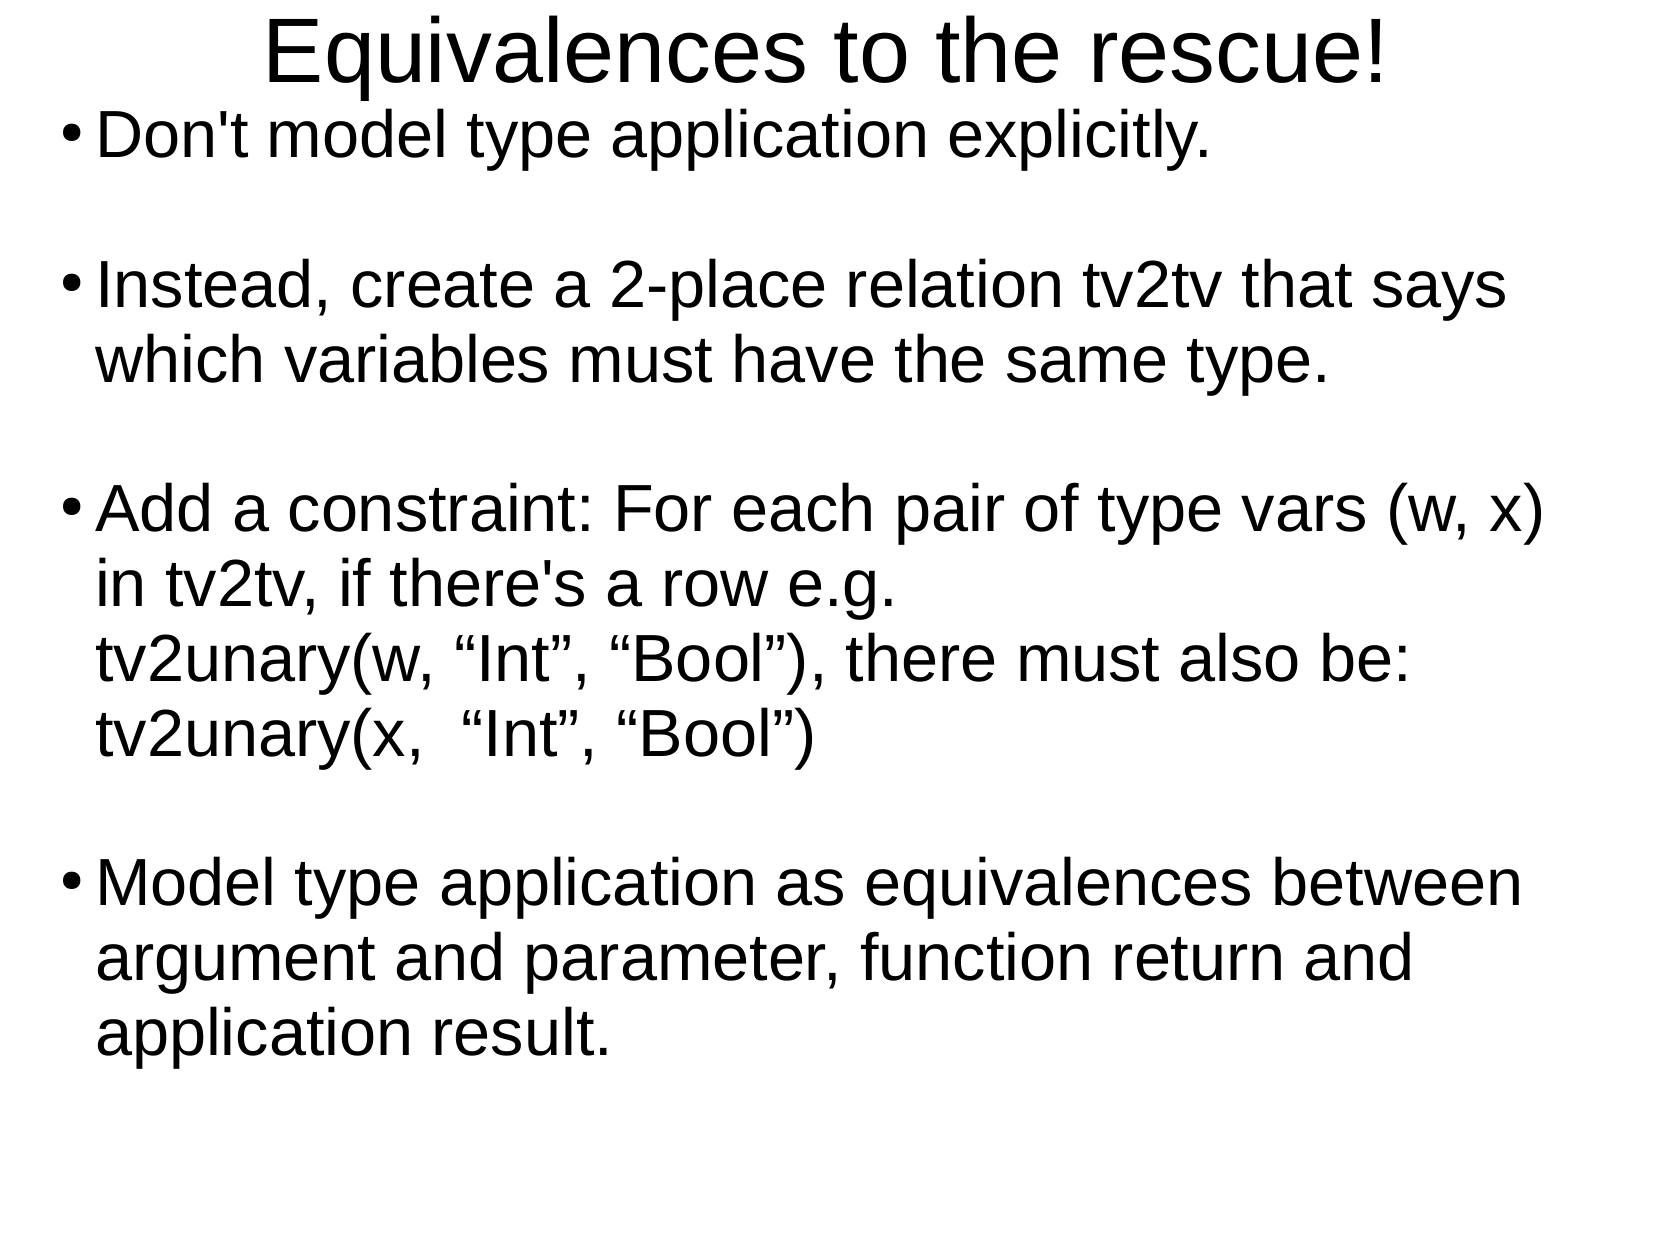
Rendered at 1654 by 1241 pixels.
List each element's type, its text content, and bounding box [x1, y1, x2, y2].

text_box Don't model type application explicitly. Instead, create a 2-place relation tv2tv that says which variables must have the same type. Add a constraint: For each pair of type vars (w, x) in tv2tv, if there's a row e.g. tv2unary(w, “Int”, “Bool”), there must also be: tv2unary(x, “Int”, “Bool”) Model type application as equivalences between argument and parameter, function return and application result. [45, 90, 1606, 1185]
title Equivalences to the rescue! [82, 0, 1571, 90]
